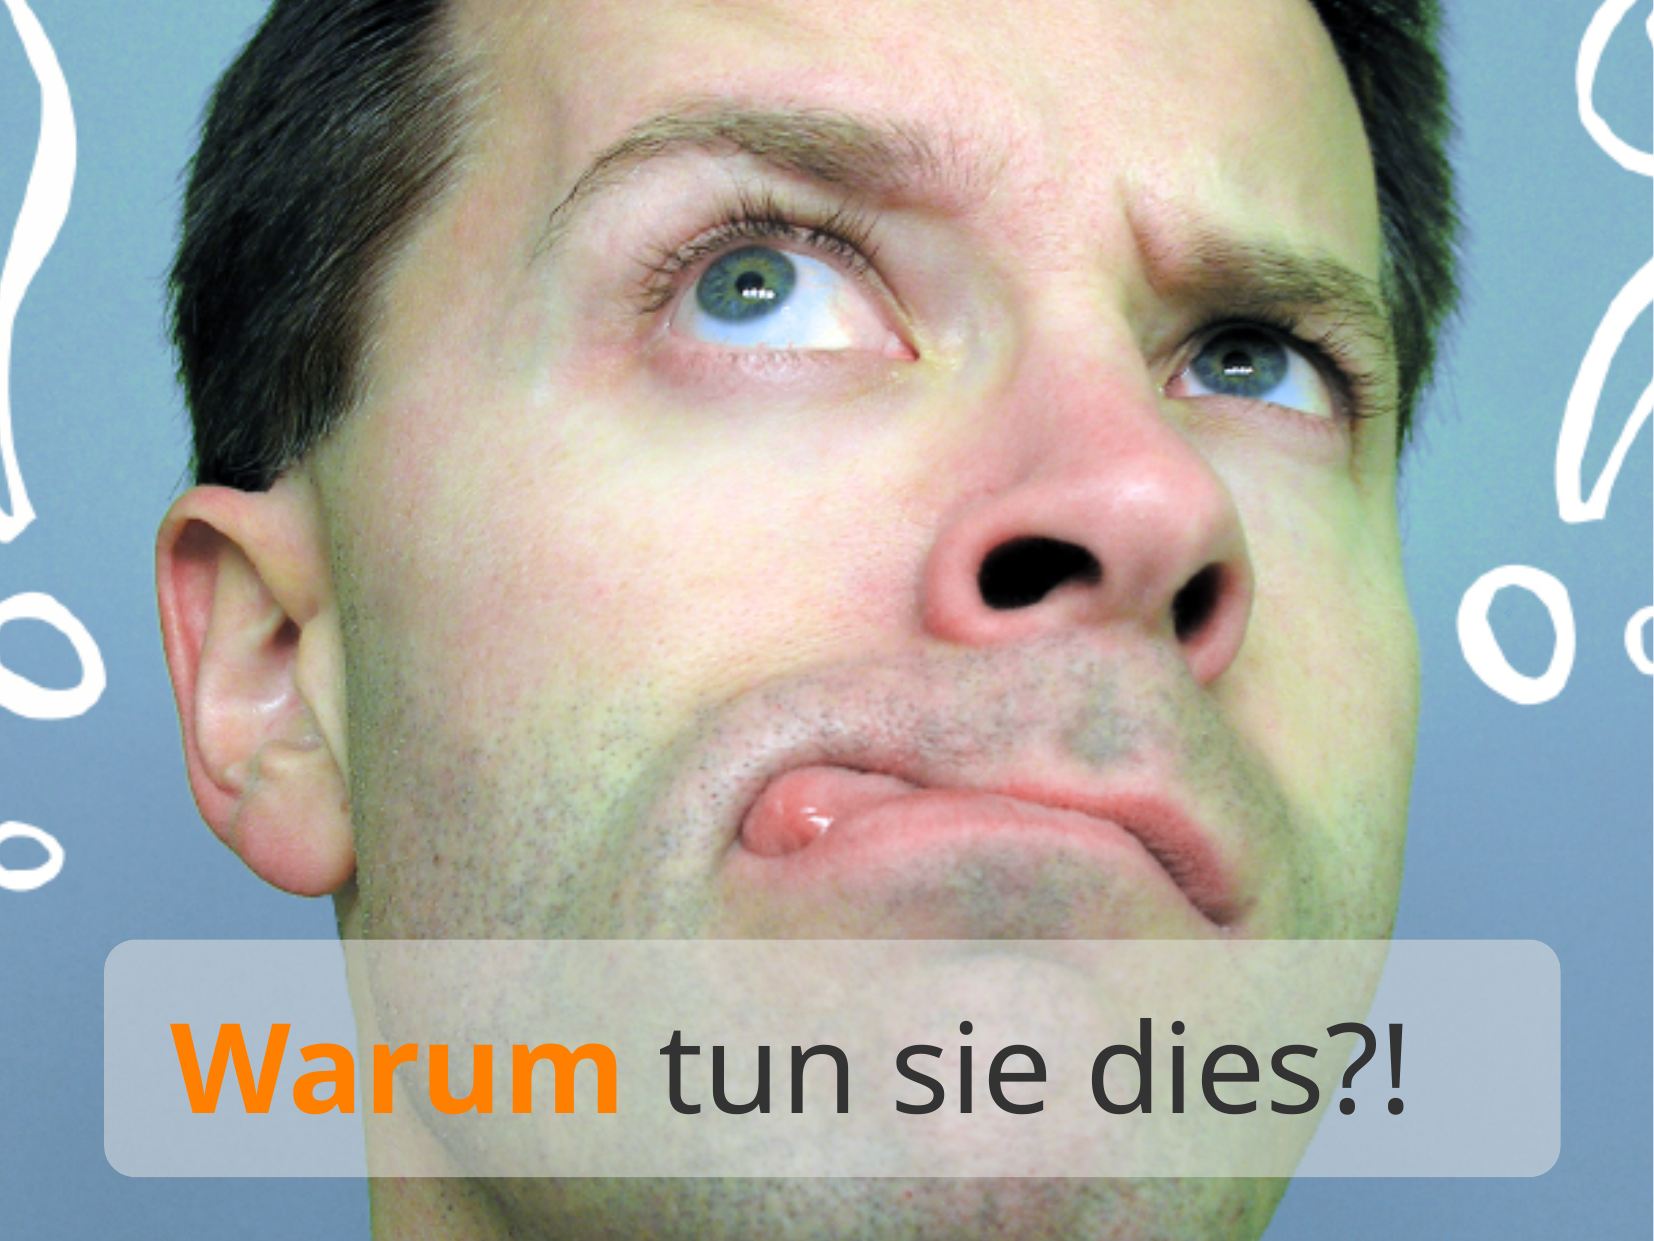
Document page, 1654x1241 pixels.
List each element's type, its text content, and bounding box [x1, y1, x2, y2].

text_box Warum tun sie dies?! [170, 980, 1457, 1132]
text_box [104, 939, 1561, 1178]
picture [0, 0, 1654, 1241]
